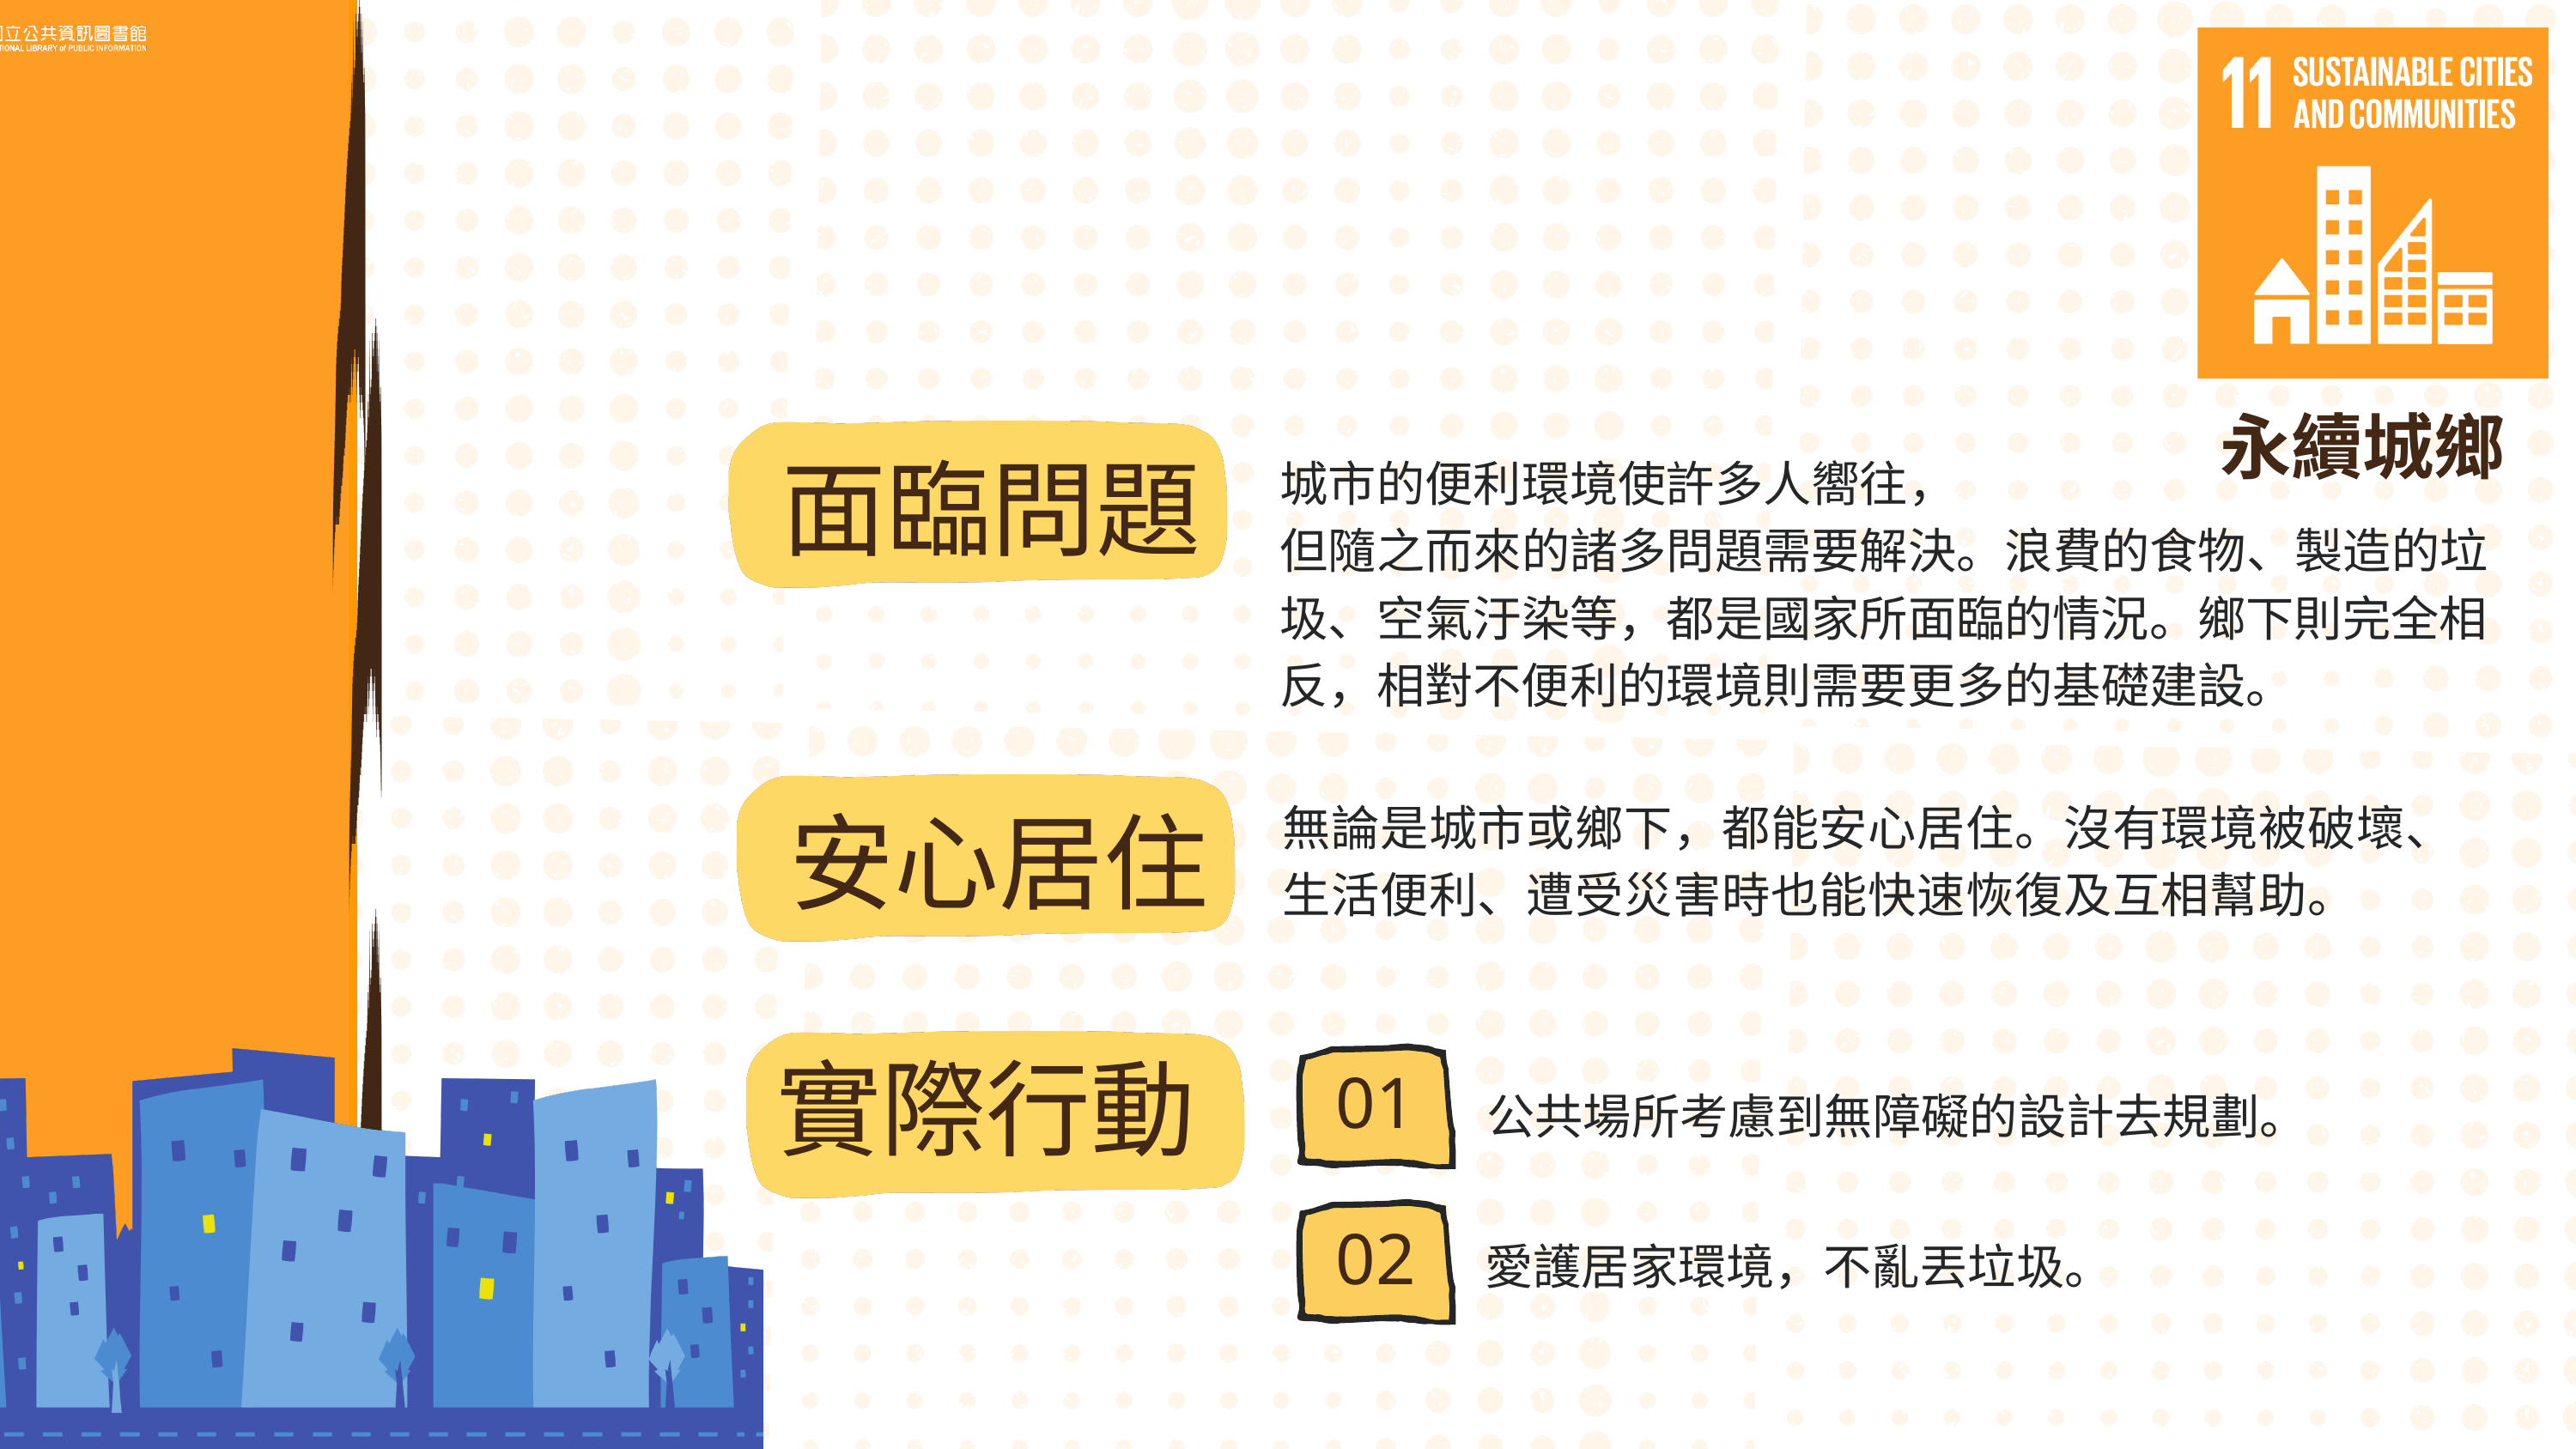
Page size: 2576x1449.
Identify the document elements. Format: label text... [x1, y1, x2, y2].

text_box [1794, 478, 2576, 740]
text_box 面臨問題 [781, 460, 1394, 571]
text_box 永續城鄉 [1826, 367, 2576, 478]
text_box 公共場所考慮到無障礙的設計去規劃。 [1486, 1076, 2308, 1143]
text_box 愛護居家環境，不亂丟垃圾。 [1485, 1227, 2113, 1294]
text_box 02 [1296, 1225, 1456, 1305]
text_box 安心居住 [789, 814, 1401, 925]
picture [0, 15, 152, 56]
text_box 無論是城市或鄉下，都能安心居住。沒有環境被破壞、生活便利、遭受災害時也能快速恢復及互相幫助。 [1282, 788, 2476, 922]
text_box 01 [1307, 1070, 1456, 1149]
text_box [1799, 0, 2576, 444]
text_box [1781, 740, 2576, 1449]
text_box [0, 0, 1780, 1449]
text_box 城市的便利環境使許多人嚮往， 但隨之而來的諸多問題需要解決。浪費的食物、製造的垃圾、空氣汙染等，都是國家所面臨的情況。鄉下則完全相反，相對不便利的環境則需要更多的基礎建設。 [1279, 444, 2515, 714]
text_box 實際行動 [776, 1059, 1307, 1180]
